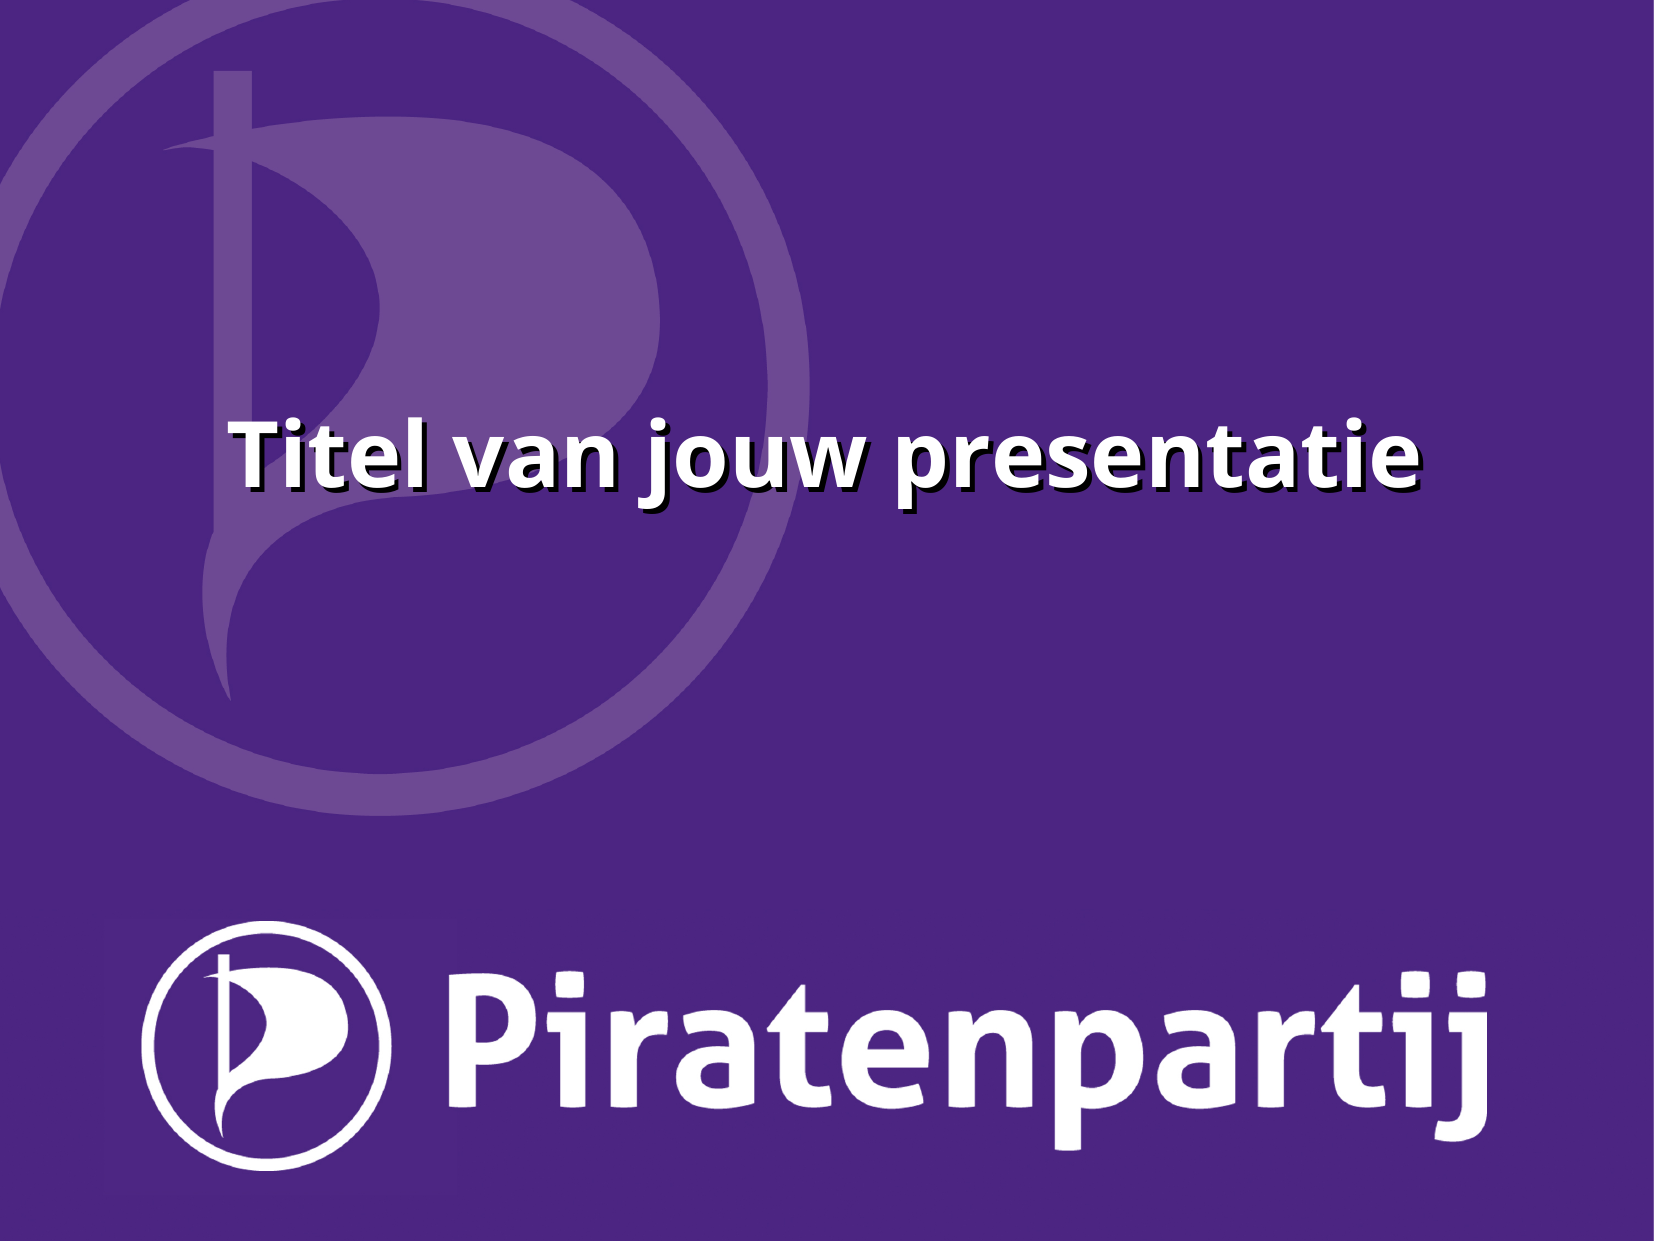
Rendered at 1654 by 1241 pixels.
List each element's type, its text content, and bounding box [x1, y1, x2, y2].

picture [0, 0, 1654, 1241]
title Titel van jouw presentatie [75, 341, 1576, 563]
